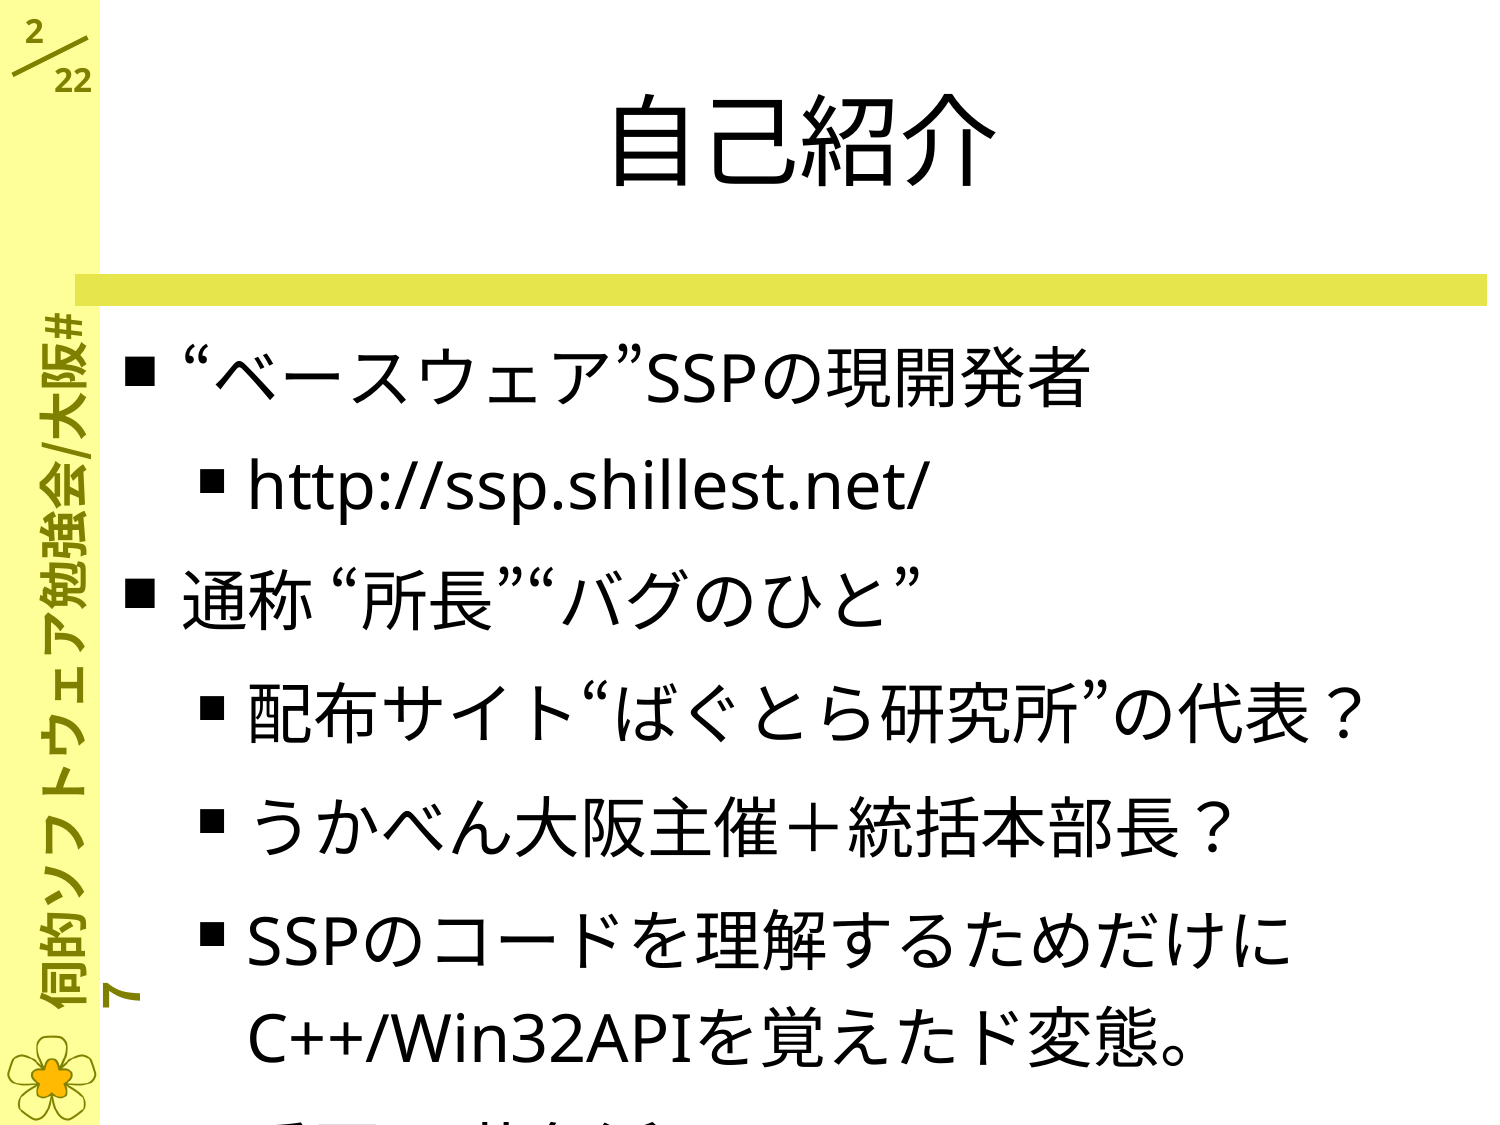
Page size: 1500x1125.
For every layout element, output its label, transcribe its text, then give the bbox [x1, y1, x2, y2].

list “ベースウェア”SSPの現開発者 http://ssp.shillest.net/ 通称 “所長”“バグのひと” 配布サイト“ばぐとら研究所”の代表？ うかべん大阪主催＋統括本部長？ SSPのコードを理解するためだけに C++/Win32APIを覚えたド変態。 ※重要※ 黄色派 スライドのデザインもわざわざ合わせた。 [125, 324, 1476, 1111]
picture [5, 1033, 99, 1122]
title 自己紹介 [125, 17, 1476, 254]
